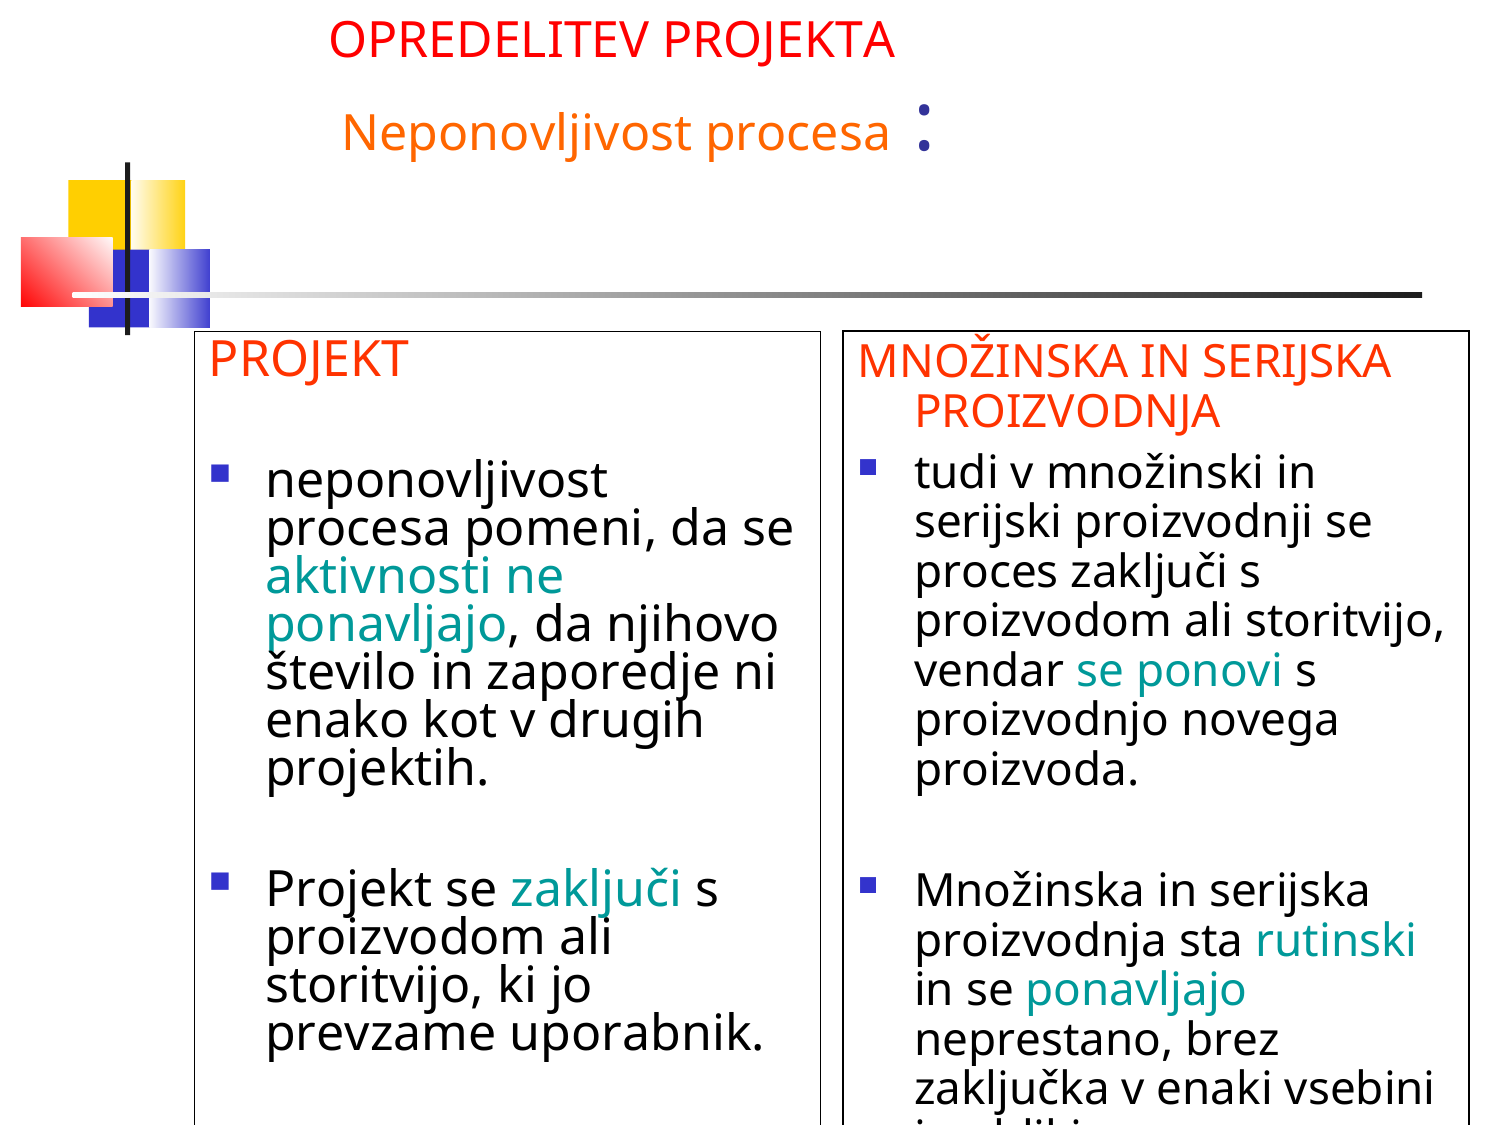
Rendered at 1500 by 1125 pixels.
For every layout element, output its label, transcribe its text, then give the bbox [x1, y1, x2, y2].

list PROJEKT neponovljivost procesa pomeni, da se aktivnosti ne ponavljajo, da njihovo število in zaporedje ni enako kot v drugih projektih. Projekt se zaključi s proizvodom ali storitvijo, ki jo prevzame uporabnik. [193, 331, 820, 1045]
list MNOŽINSKA IN SERIJSKA PROIZVODNJA tudi v množinski in serijski proizvodnji se proces zaključi s proizvodom ali storitvijo, vendar se ponovi s proizvodnjo novega proizvoda. Množinska in serijska proizvodnja sta rutinski in se ponavljajo neprestano, brez zaključka v enaki vsebini in obliki [842, 331, 1469, 1024]
title OPREDELITEV PROJEKTA Neponovljivost procesa : [188, 0, 1468, 276]
